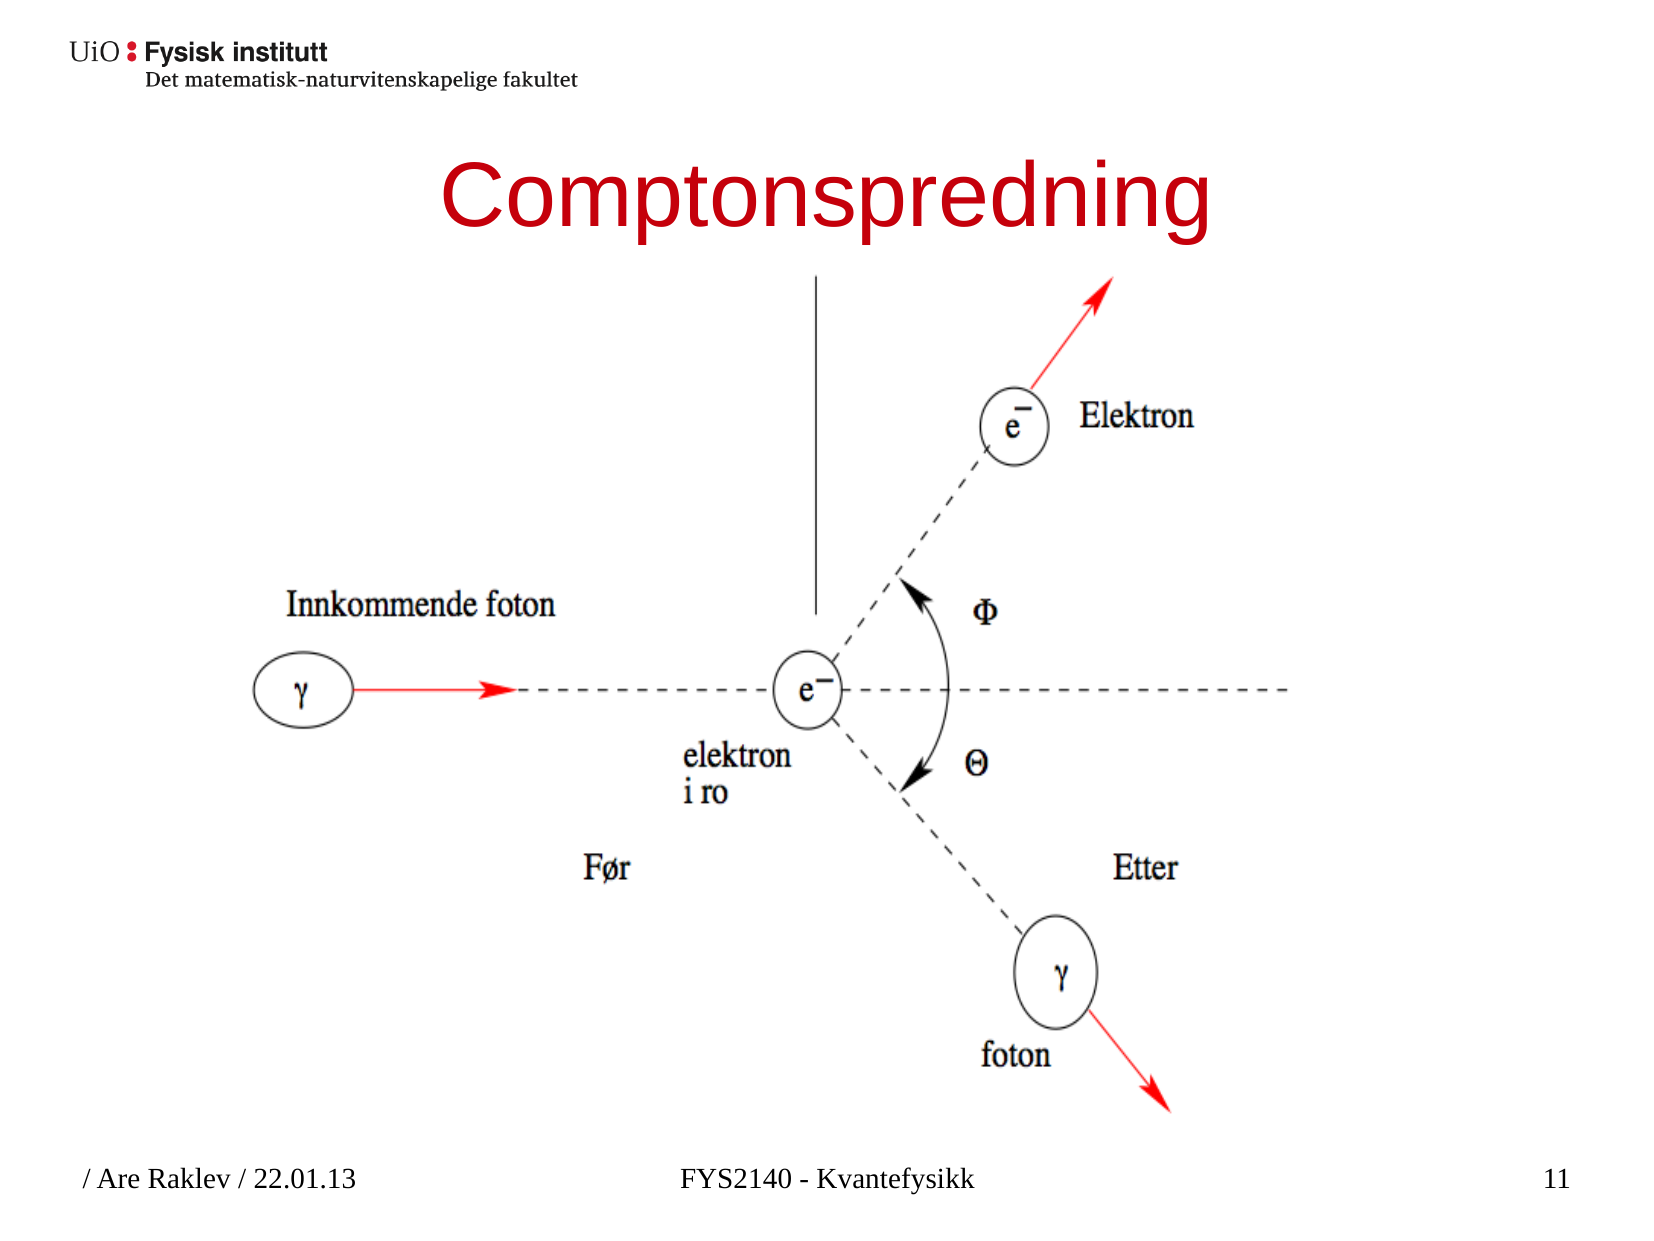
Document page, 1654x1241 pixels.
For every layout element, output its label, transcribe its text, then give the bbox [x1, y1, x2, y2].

picture [68, 37, 581, 93]
picture [225, 251, 1333, 1157]
title Comptonspredning [82, 90, 1571, 298]
